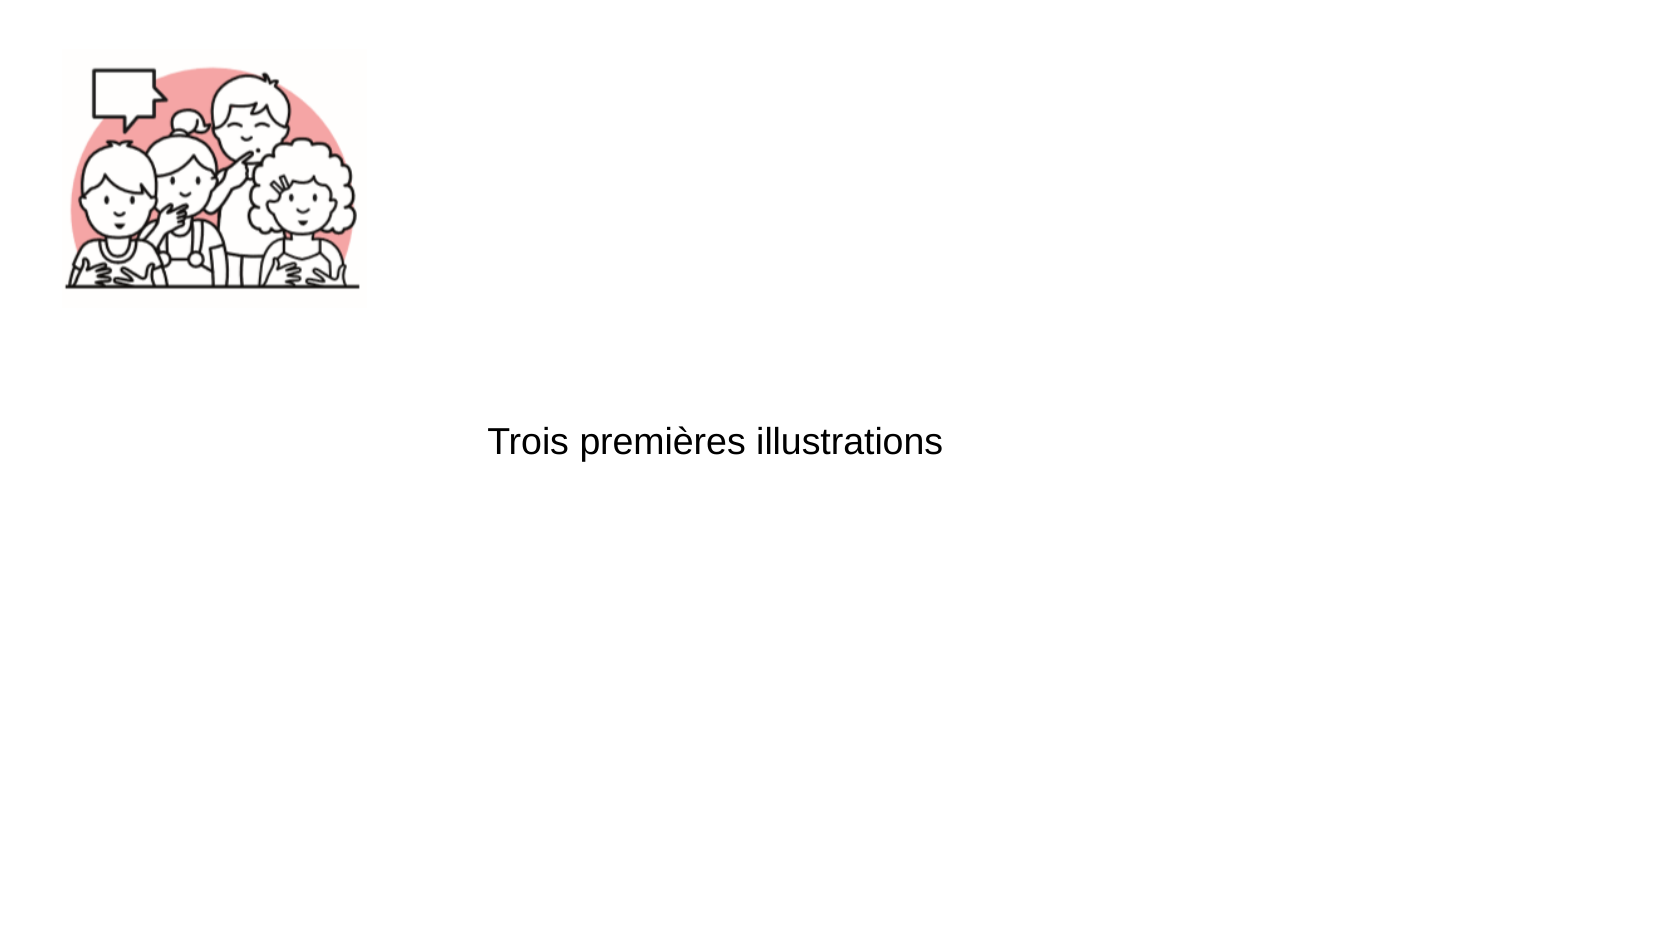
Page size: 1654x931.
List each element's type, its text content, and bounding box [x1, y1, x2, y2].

picture [62, 49, 367, 308]
text_box Trois premières illustrations [472, 413, 1252, 471]
